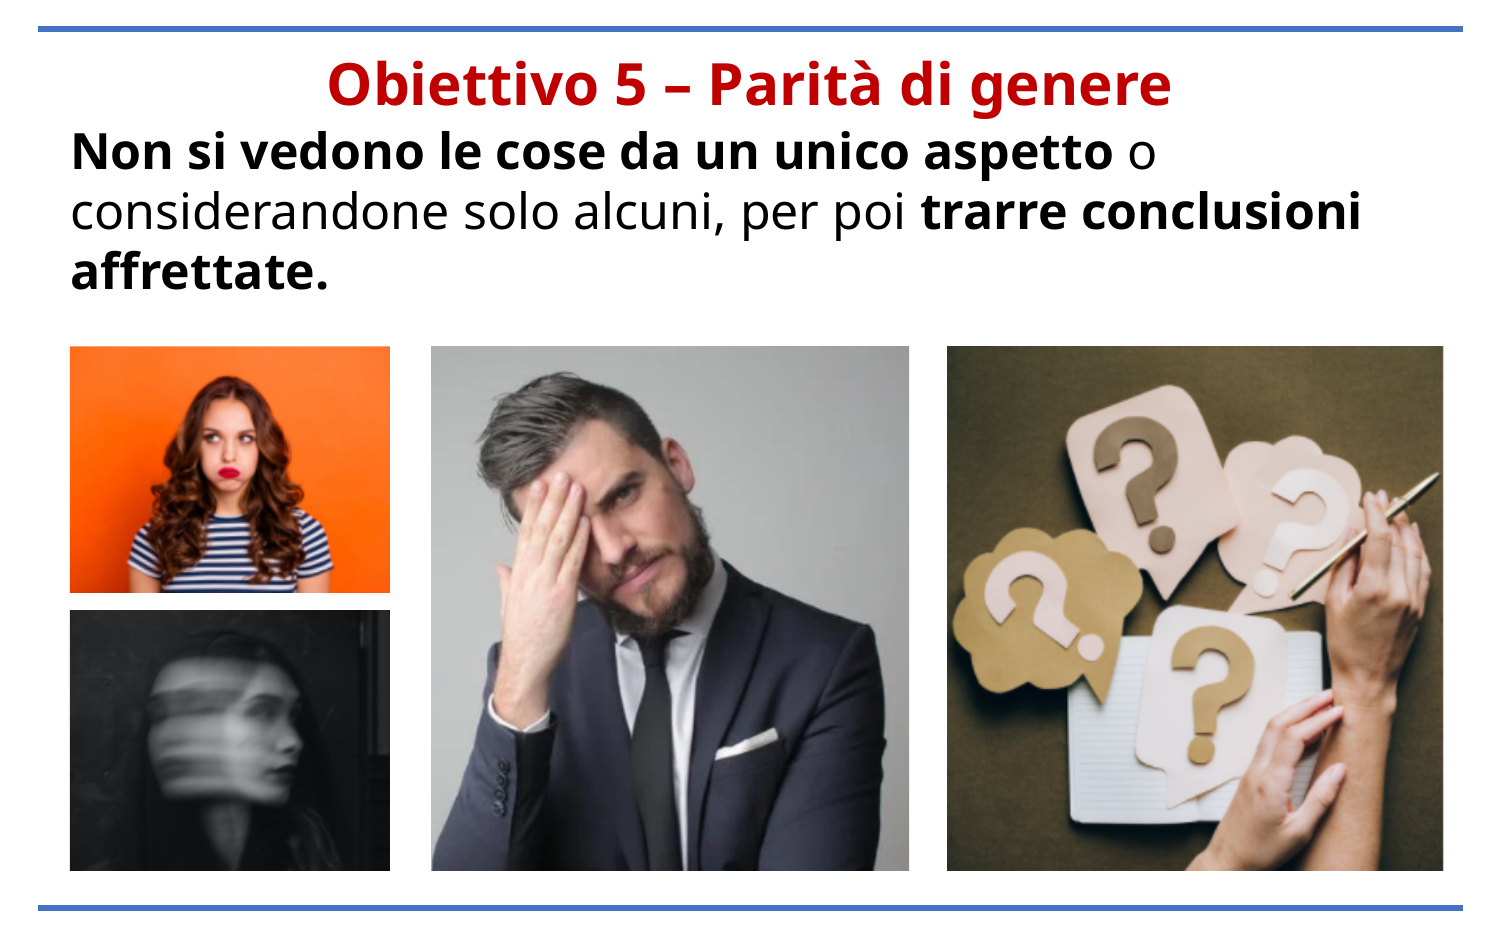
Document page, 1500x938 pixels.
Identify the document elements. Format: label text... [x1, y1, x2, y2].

picture [947, 346, 1445, 871]
text_box Non si vedono le cose da un unico aspetto o considerandone solo alcuni, per poi trarre conclusioni affrettate. [55, 112, 1445, 309]
title Obiettivo 5 – Parità di genere [0, 47, 1500, 104]
picture [431, 346, 910, 871]
picture [69, 345, 391, 593]
picture [69, 610, 391, 871]
